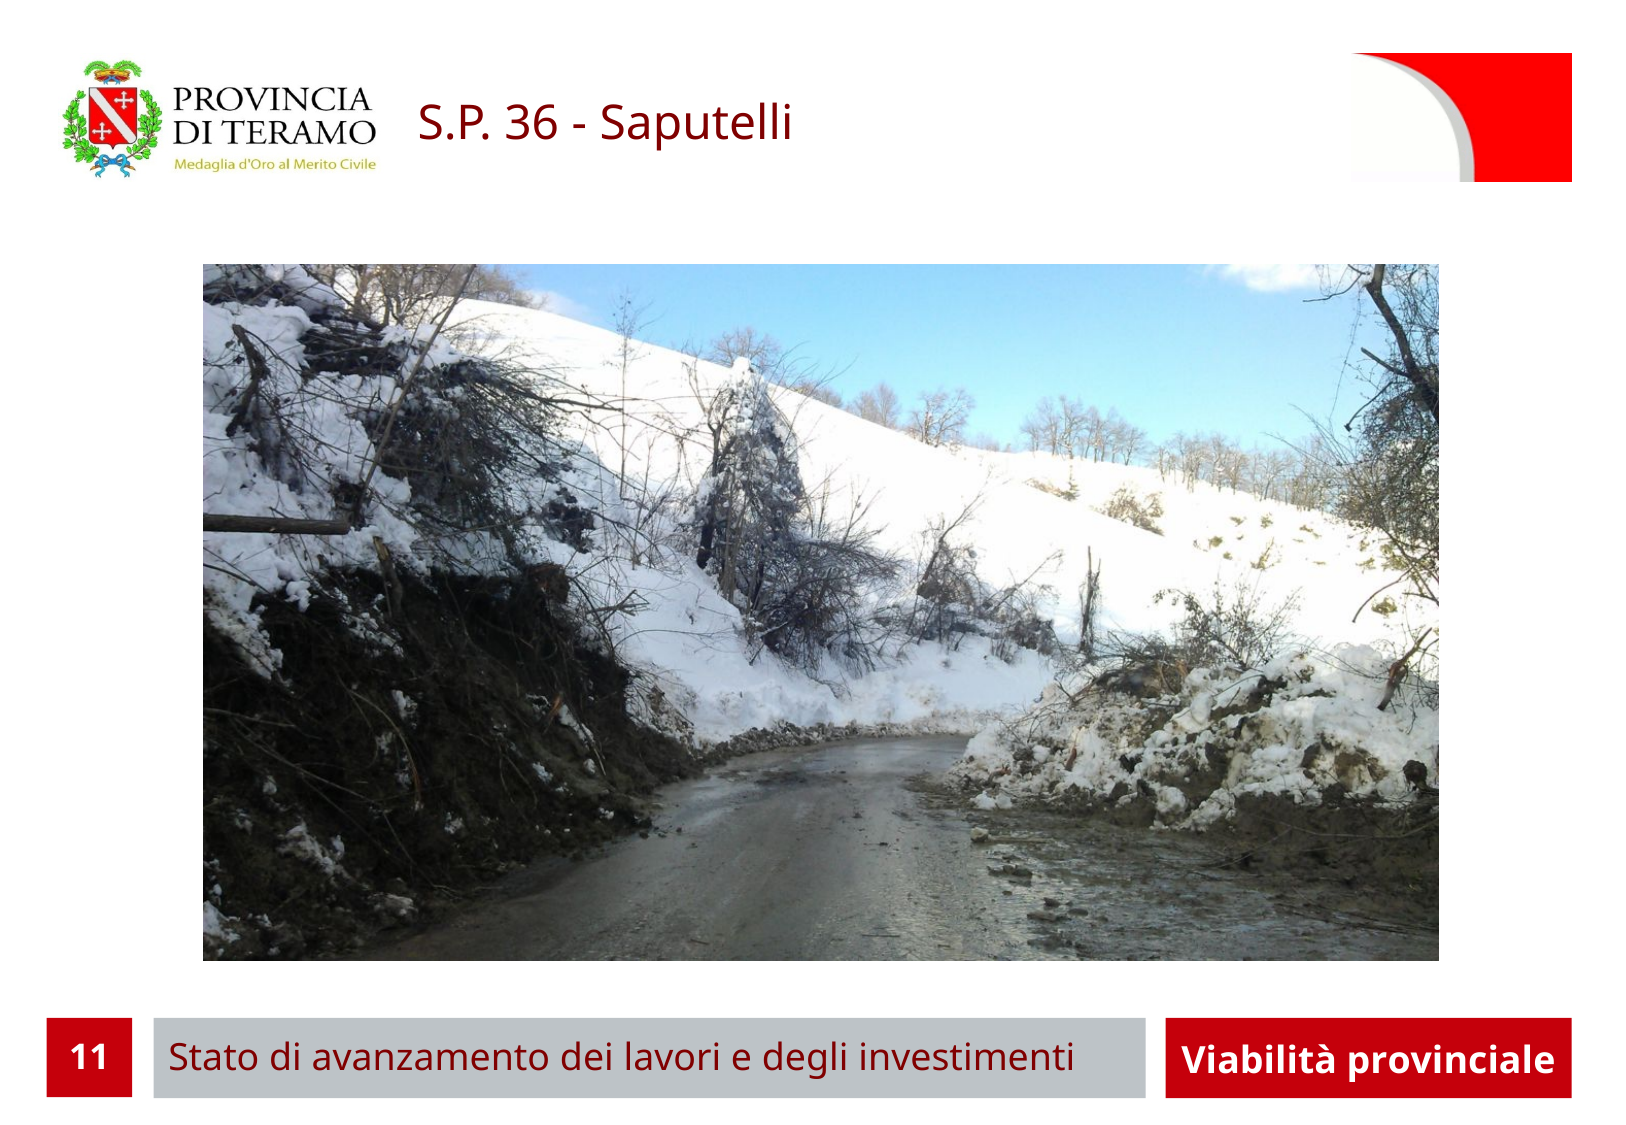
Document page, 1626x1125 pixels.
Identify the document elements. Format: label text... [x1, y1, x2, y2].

picture [1352, 53, 1572, 182]
picture [58, 53, 384, 182]
title S.P. 36 - Saputelli [406, 53, 1352, 187]
picture [203, 264, 1439, 961]
